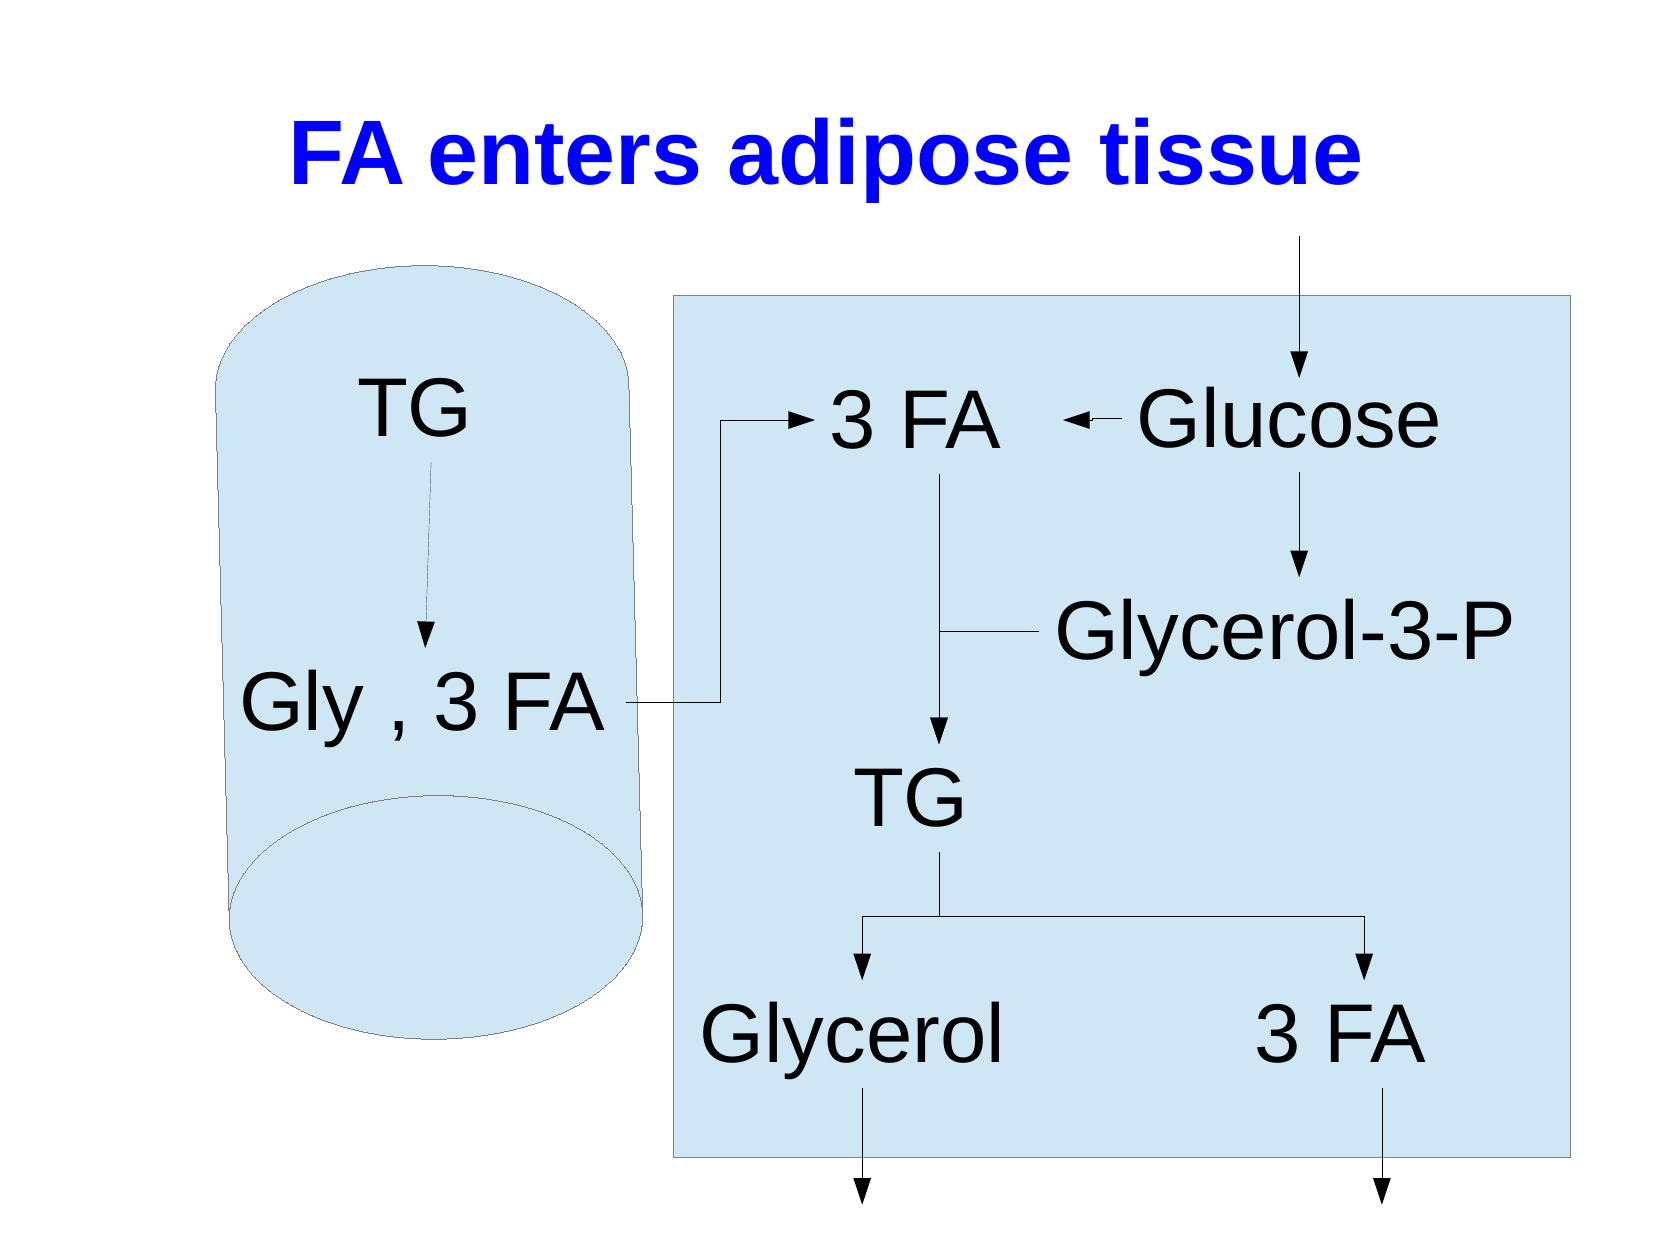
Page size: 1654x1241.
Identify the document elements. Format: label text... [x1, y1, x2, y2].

text_box [673, 421, 939, 1158]
text_box [940, 295, 1571, 1158]
text_box [940, 419, 1299, 631]
text_box Glycerol-3-P [1039, 577, 1560, 686]
text_box 3 FA [1240, 980, 1489, 1089]
text_box [215, 265, 638, 720]
text_box [863, 917, 1382, 1158]
text_box Glycerol [685, 980, 1040, 1089]
title FA enters adipose tissue [82, 49, 1571, 257]
text_box TG [342, 354, 520, 463]
text_box TG [838, 744, 1040, 852]
text_box Glucose [1122, 364, 1477, 473]
text_box [224, 703, 643, 1040]
text_box [673, 295, 1299, 702]
text_box 3 FA [814, 366, 1063, 474]
text_box Gly , 3 FA [224, 648, 626, 756]
